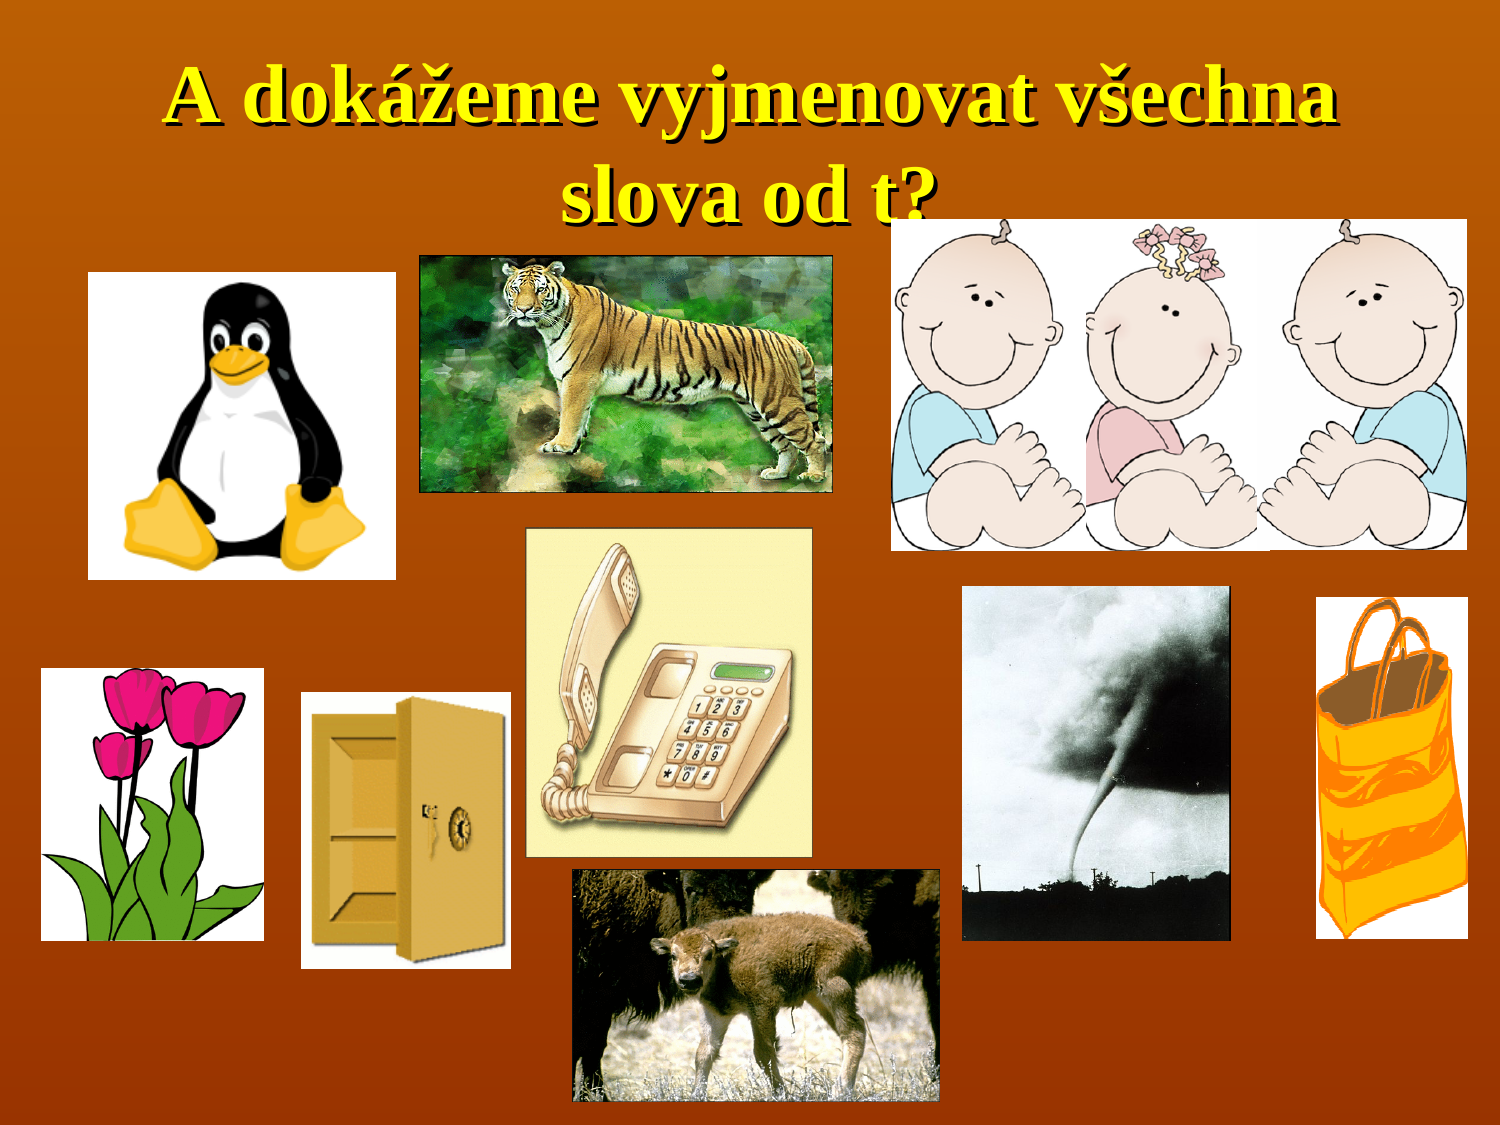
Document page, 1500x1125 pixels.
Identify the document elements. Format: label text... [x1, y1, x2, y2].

picture [419, 255, 833, 493]
picture [891, 219, 1467, 551]
picture [525, 527, 813, 858]
picture [572, 869, 940, 1102]
picture [1316, 597, 1468, 939]
picture [962, 586, 1231, 941]
picture [41, 668, 264, 941]
picture [301, 692, 511, 969]
title A dokážeme vyjmenovat všechna slova od t? [75, 31, 1426, 248]
picture [88, 272, 396, 580]
